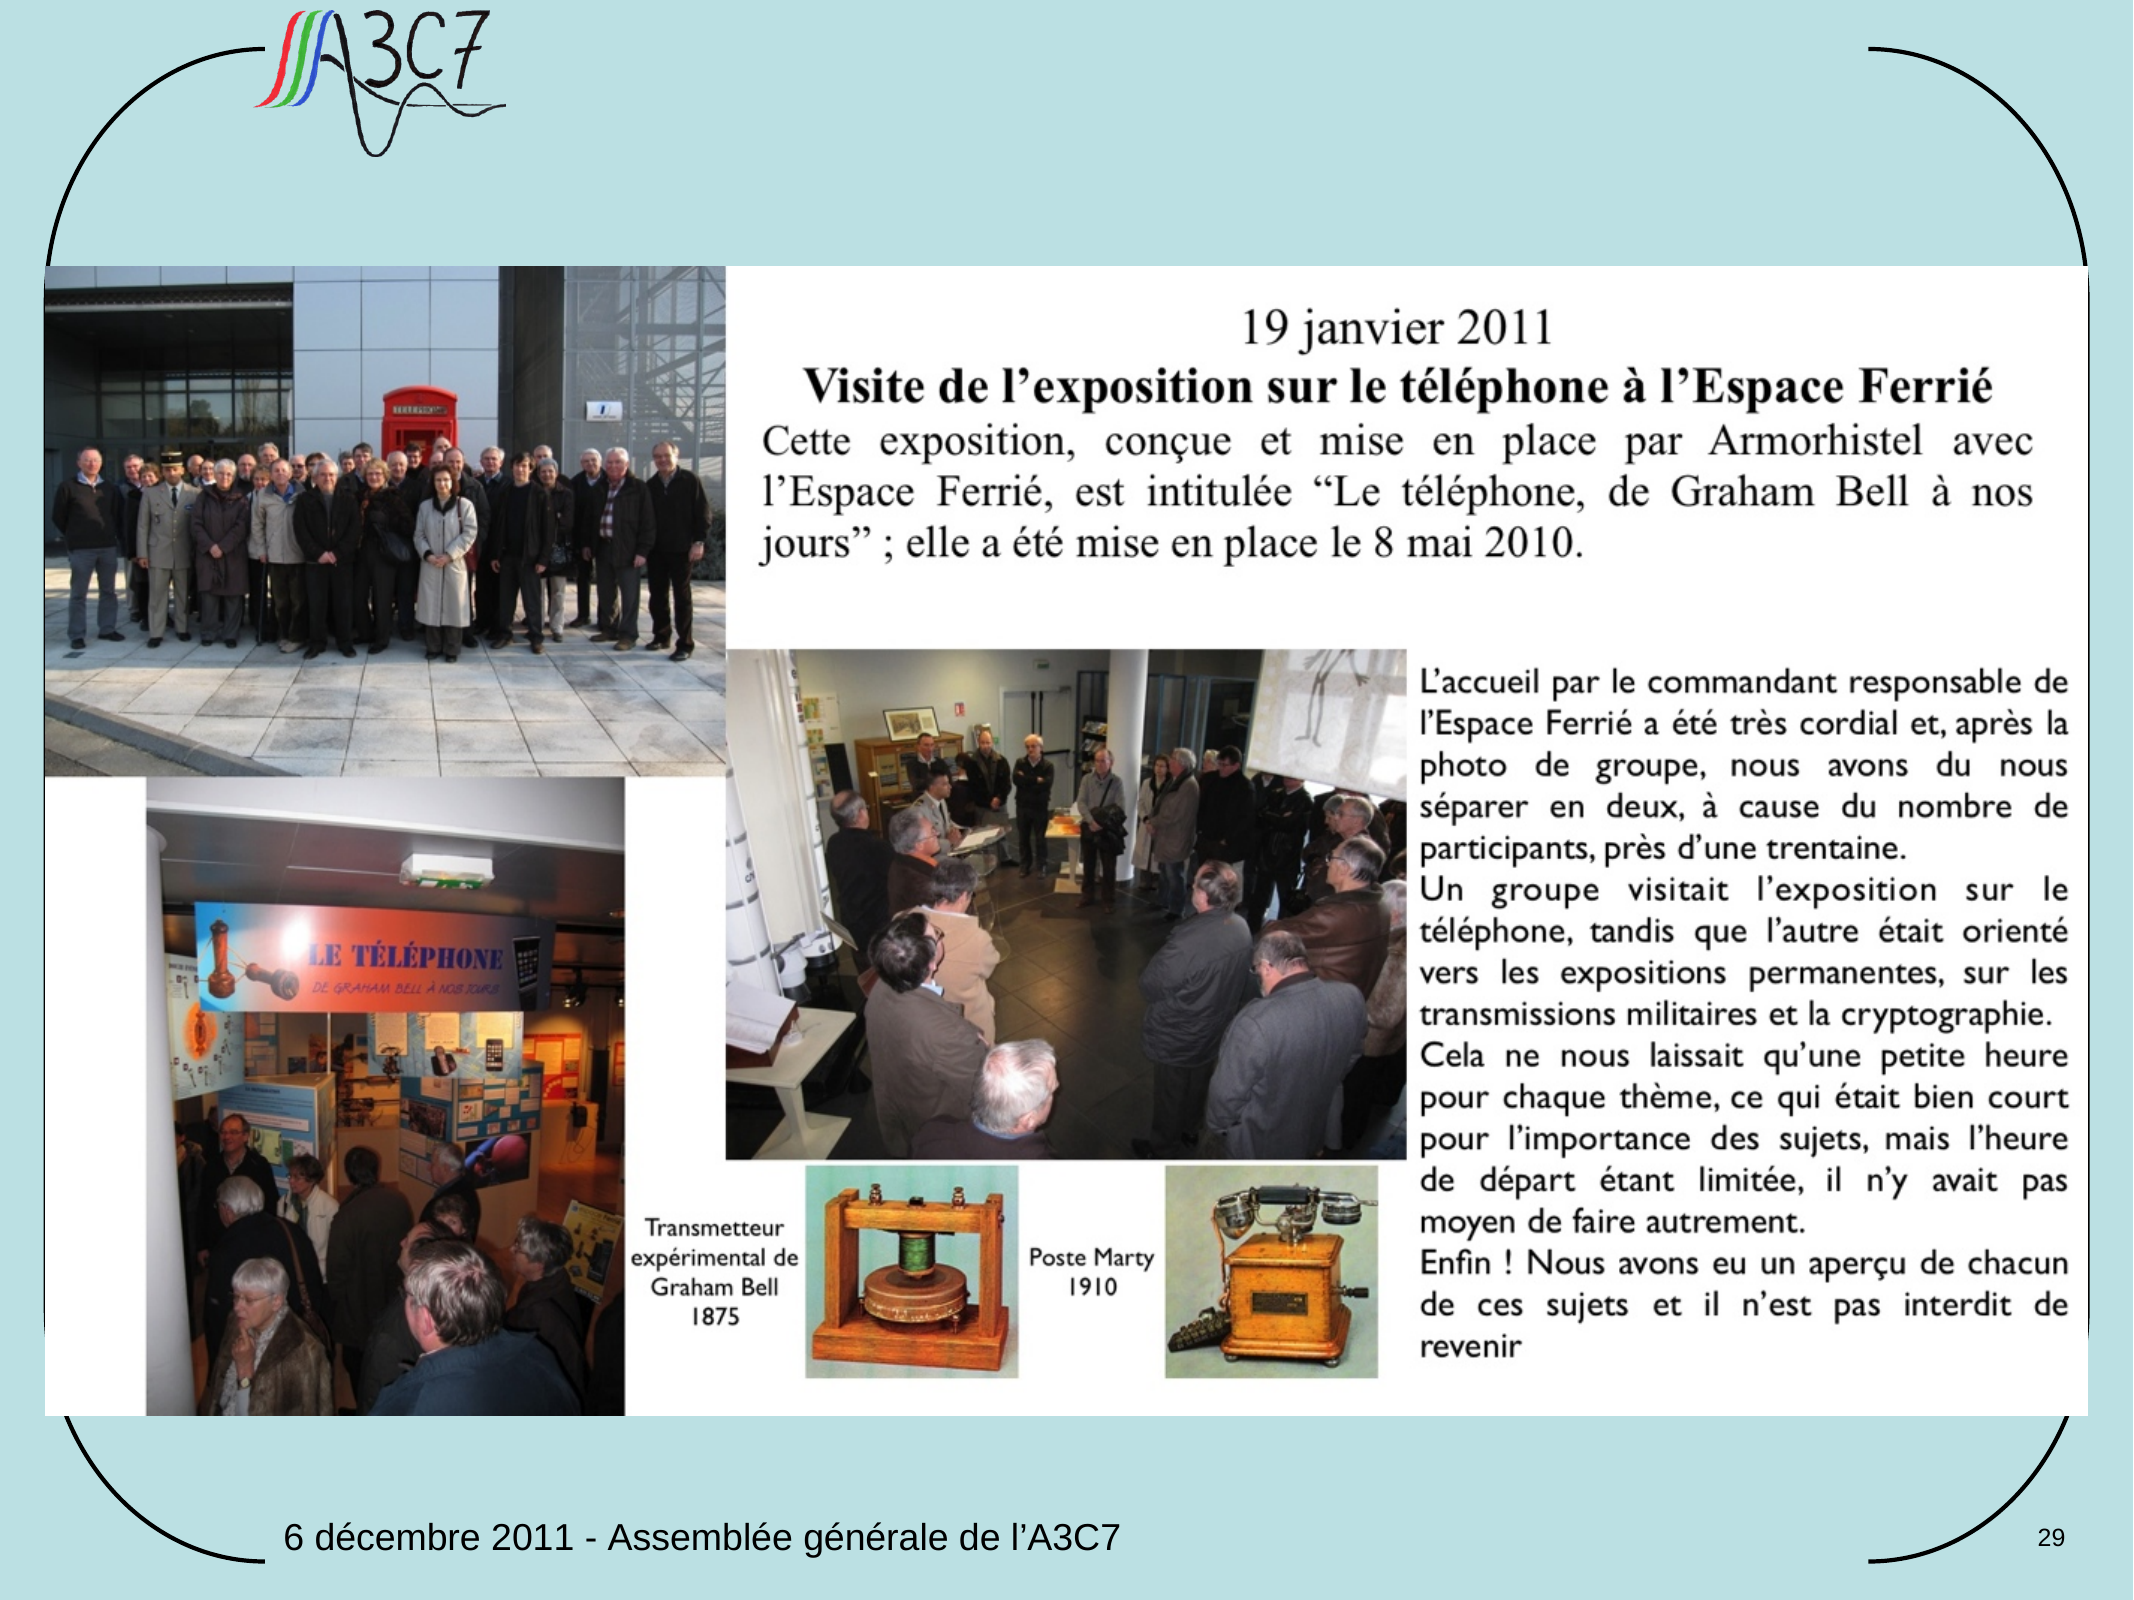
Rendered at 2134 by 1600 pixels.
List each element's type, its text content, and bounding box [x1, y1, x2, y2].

picture [253, 10, 506, 157]
text_box 6 décembre 2011 - Assemblée générale de l’A3C7 [274, 1512, 1131, 1558]
picture [45, 266, 2088, 1416]
